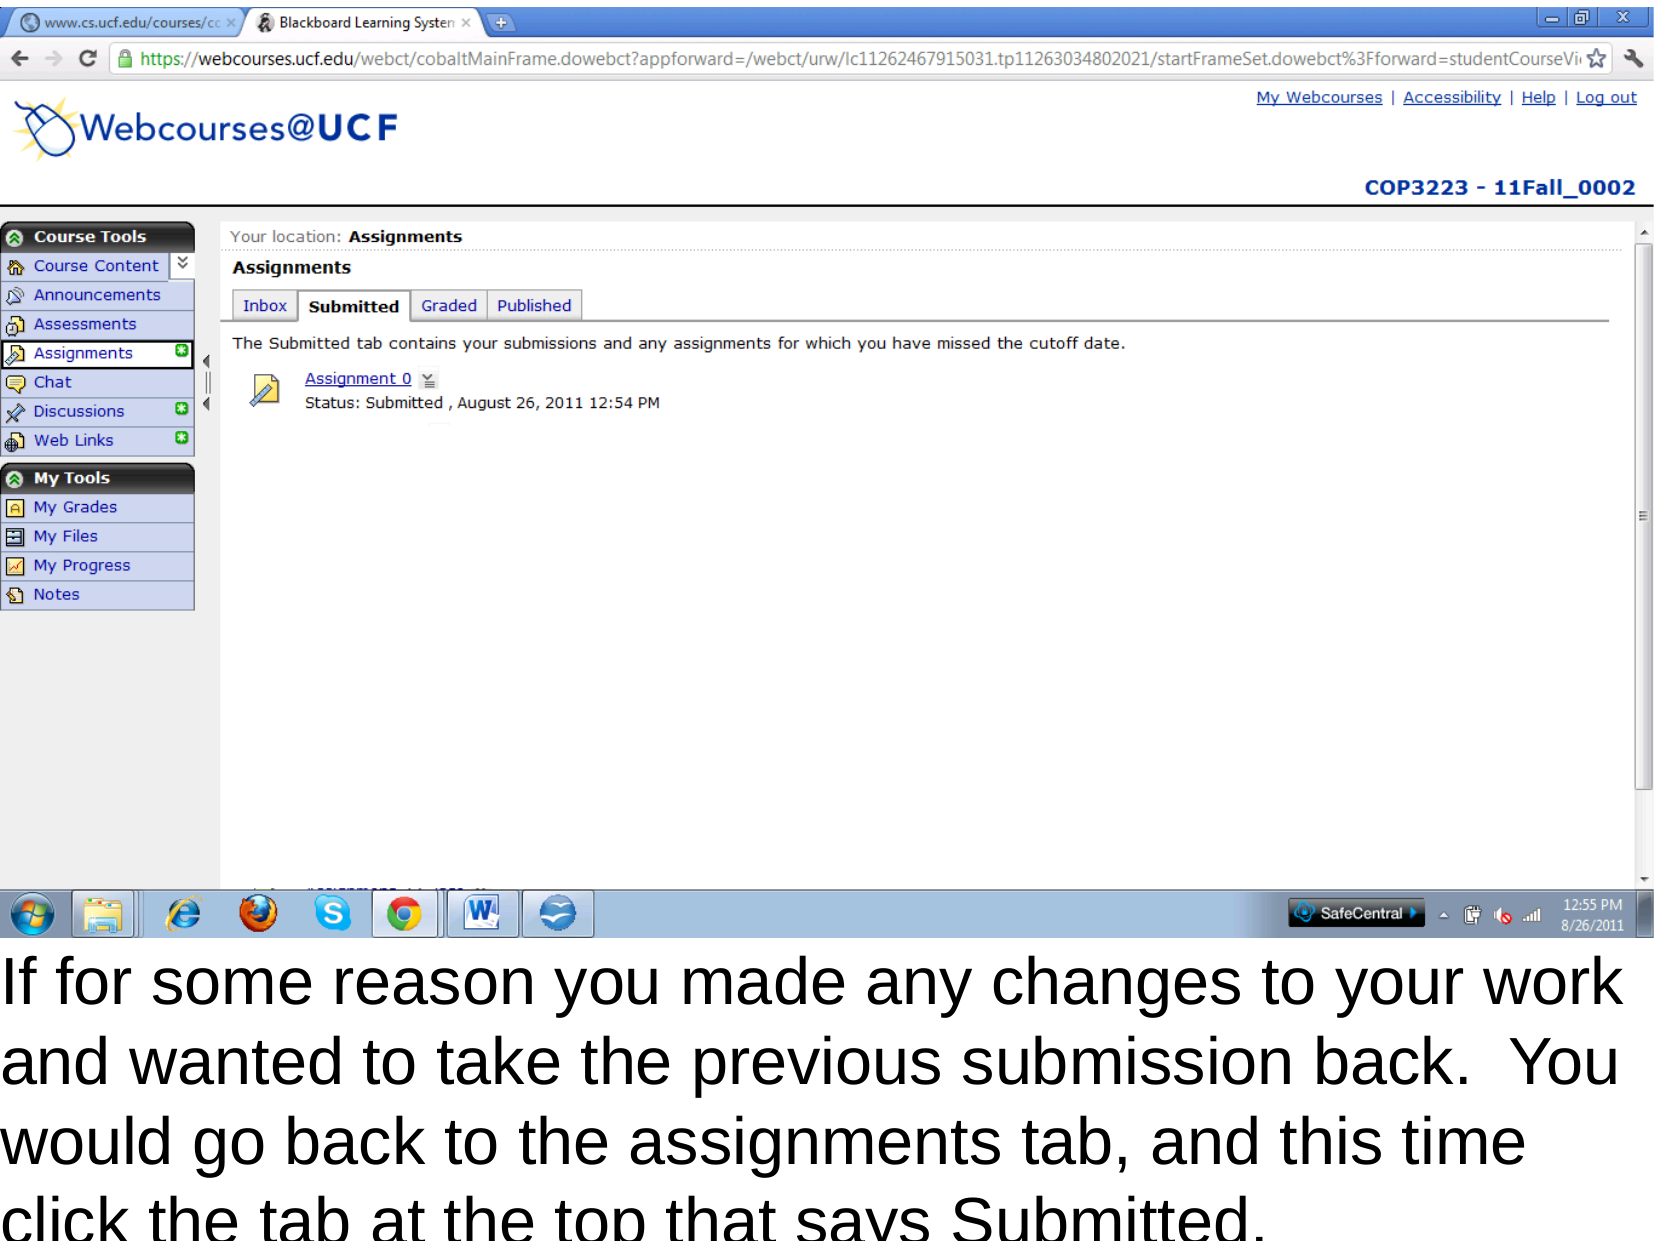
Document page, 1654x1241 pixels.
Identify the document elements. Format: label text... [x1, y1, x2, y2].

picture [0, 7, 1654, 938]
text_box If for some reason you made any changes to your work and wanted to take the previous submission back. You would go back to the assignments tab, and this time click the tab at the top that says Submitted. [0, 937, 1651, 1241]
